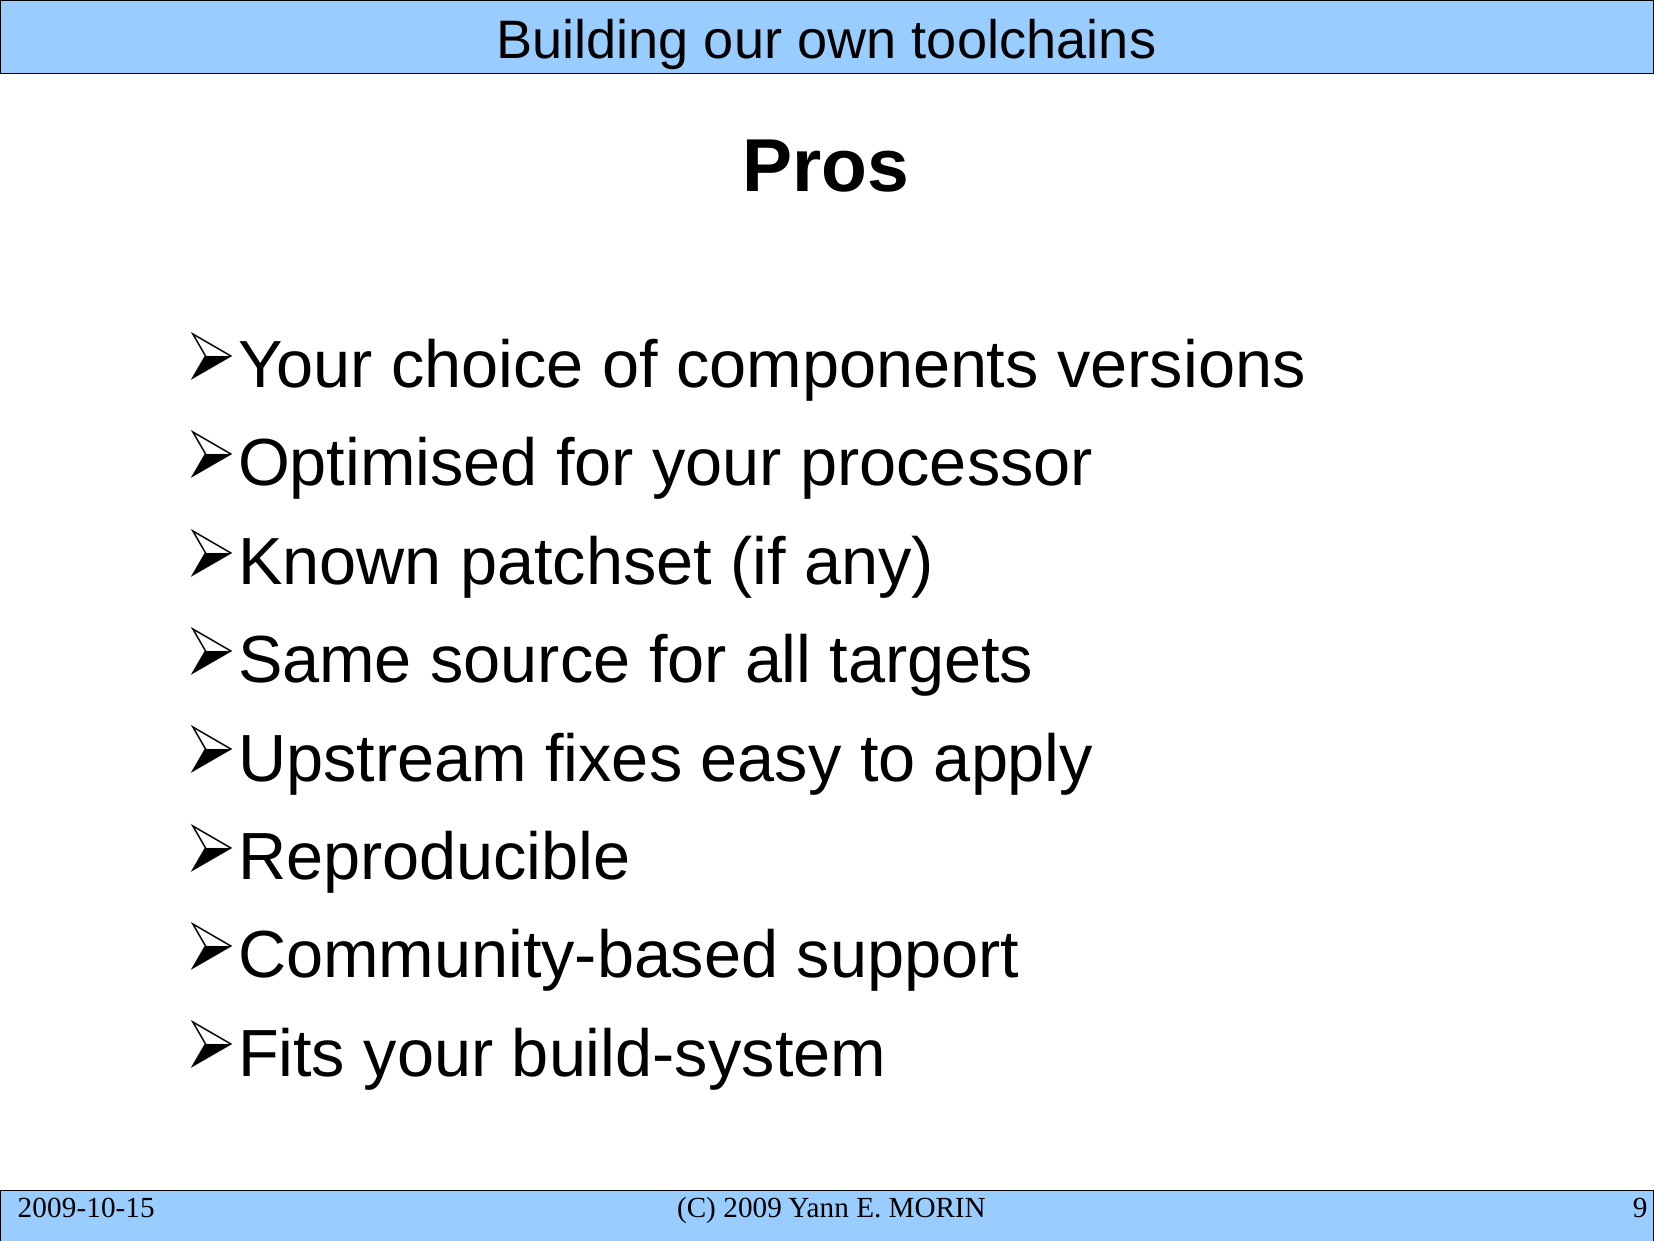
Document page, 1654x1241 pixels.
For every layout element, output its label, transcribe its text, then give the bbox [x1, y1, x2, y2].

list Your choice of components versions Optimised for your processor Known patchset (if any) Same source for all targets Upstream fixes easy to apply Reproducible Community-based support Fits your build-system [167, 265, 1467, 1152]
list Pros [167, 123, 1467, 222]
title Building our own toolchains [82, 0, 1571, 79]
